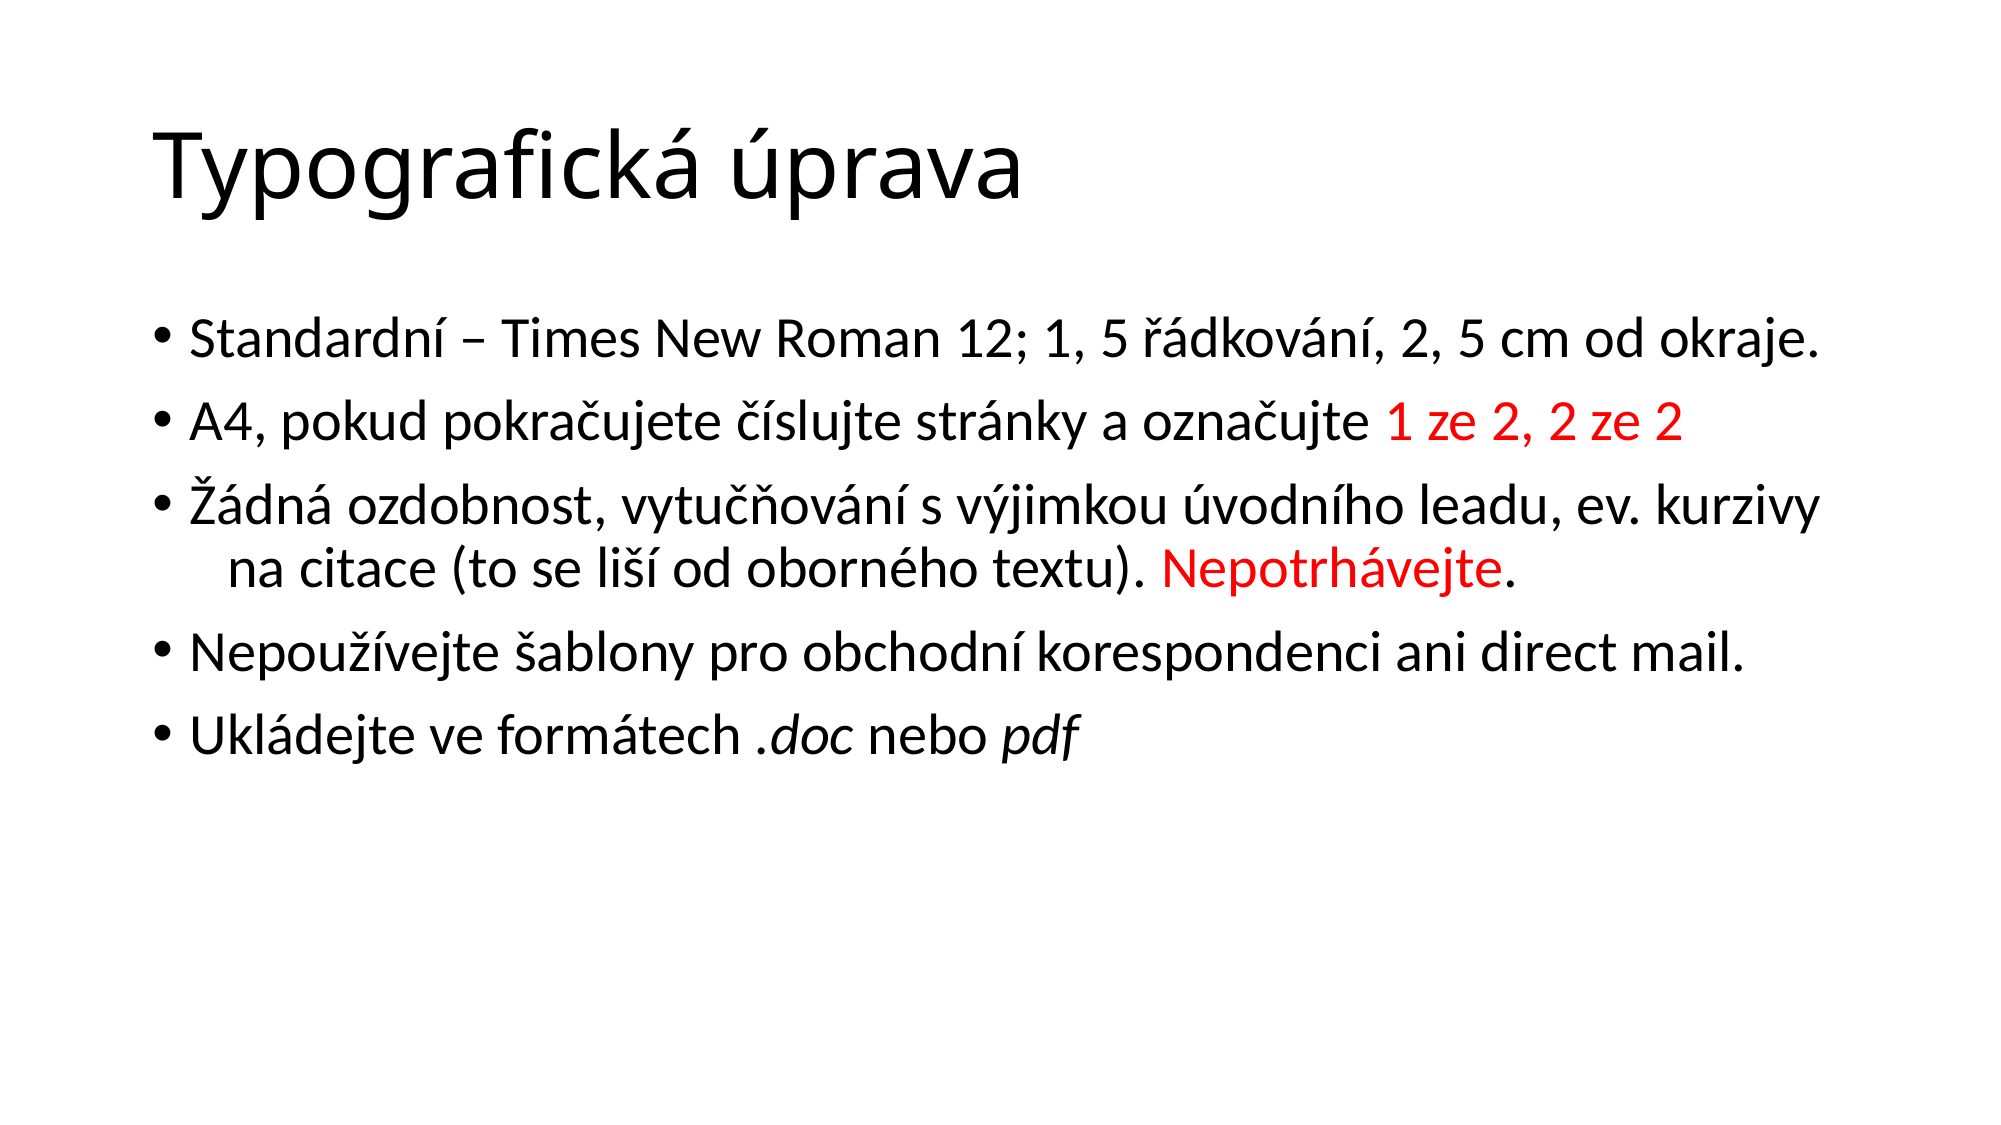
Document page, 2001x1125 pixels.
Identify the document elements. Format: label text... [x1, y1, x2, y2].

list Standardní – Times New Roman 12; 1, 5 řádkování, 2, 5 cm od okraje. A4, pokud pokračujete číslujte stránky a označujte 1 ze 2, 2 ze 2 Žádná ozdobnost, vytučňování s výjimkou úvodního leadu, ev. kurzivy na citace (to se liší od oborného textu). Nepotrhávejte. Nepoužívejte šablony pro obchodní korespondenci ani direct mail. Ukládejte ve formátech .doc nebo pdf [137, 299, 1863, 1014]
title Typografická úprava [137, 59, 1863, 278]
